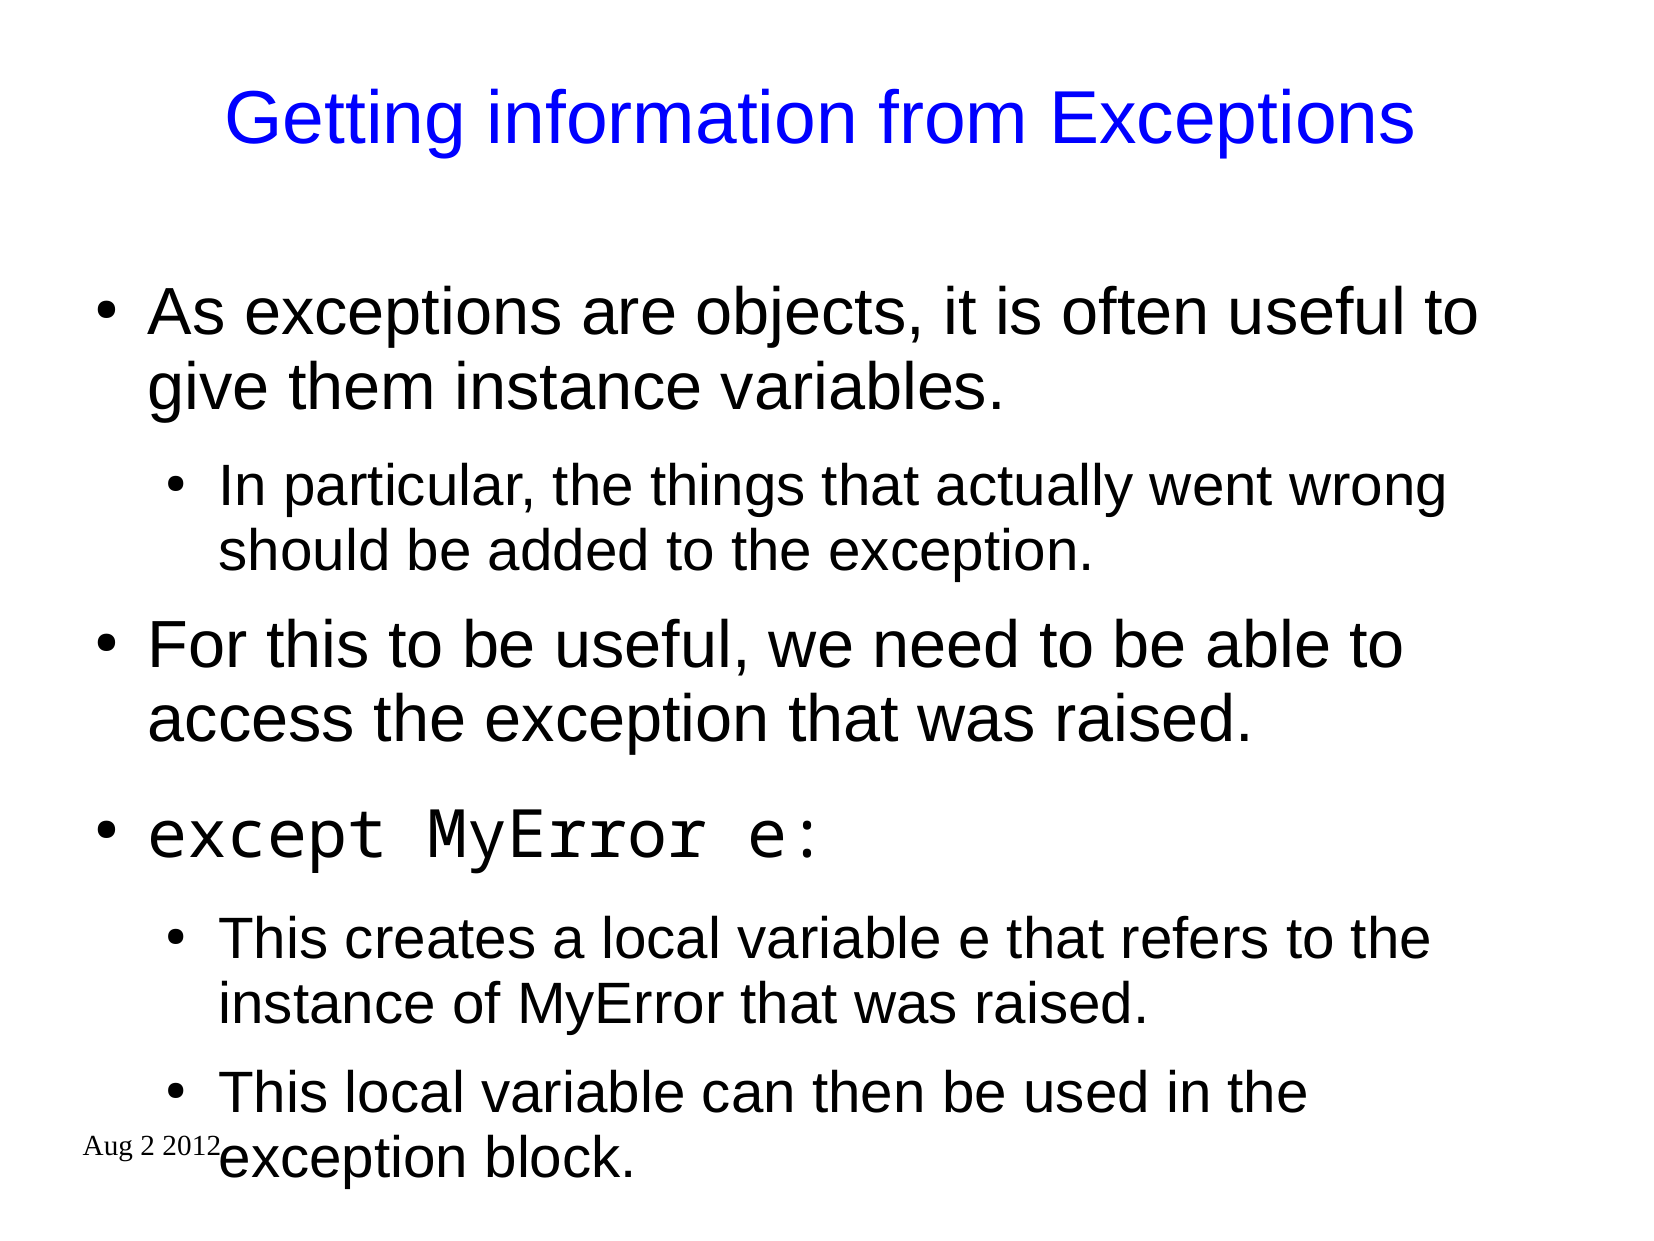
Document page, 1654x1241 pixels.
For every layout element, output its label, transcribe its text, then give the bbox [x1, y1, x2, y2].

title Getting information from Exceptions [76, 58, 1565, 178]
list As exceptions are objects, it is often useful to give them instance variables. In particular, the things that actually went wrong should be added to the exception. For this to be useful, we need to be able to access the exception that was raised. except MyError e: This creates a local variable e that refers to the instance of MyError that was raised. This local variable can then be used in the exception block. [76, 274, 1565, 1165]
